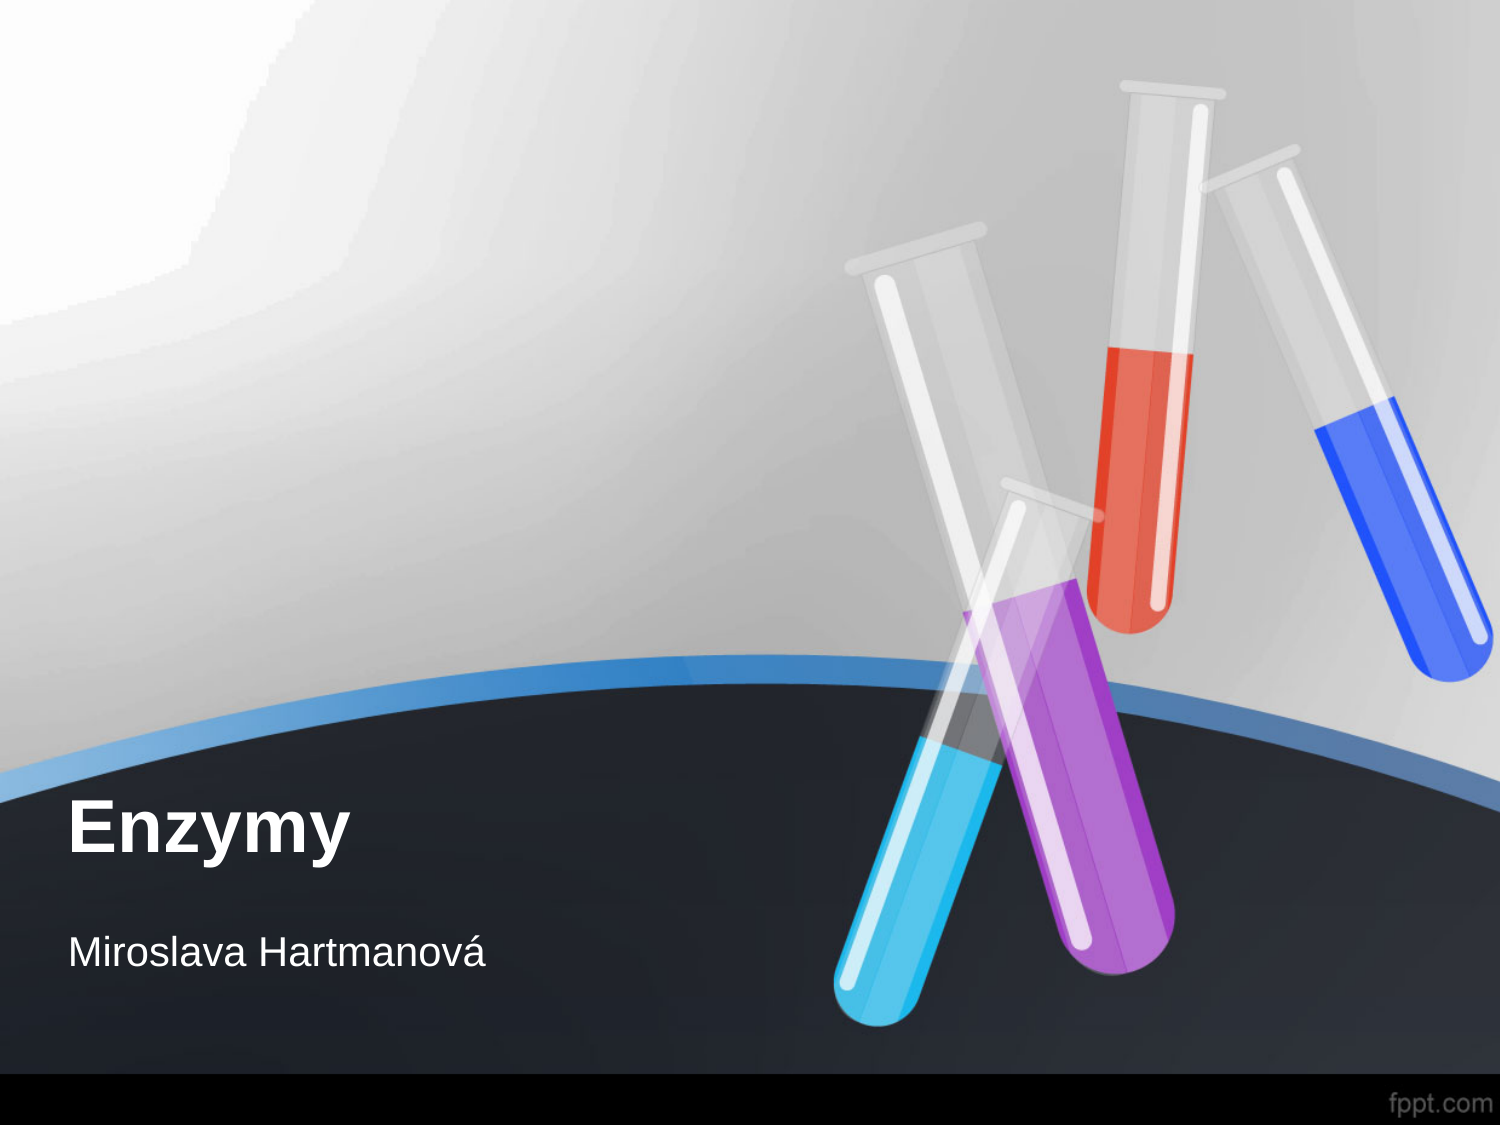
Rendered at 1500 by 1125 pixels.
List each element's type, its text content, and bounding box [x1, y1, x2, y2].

picture [0, 0, 1500, 1125]
title Enzymy [53, 822, 786, 912]
subtitle Miroslava Hartmanová [53, 916, 739, 1012]
